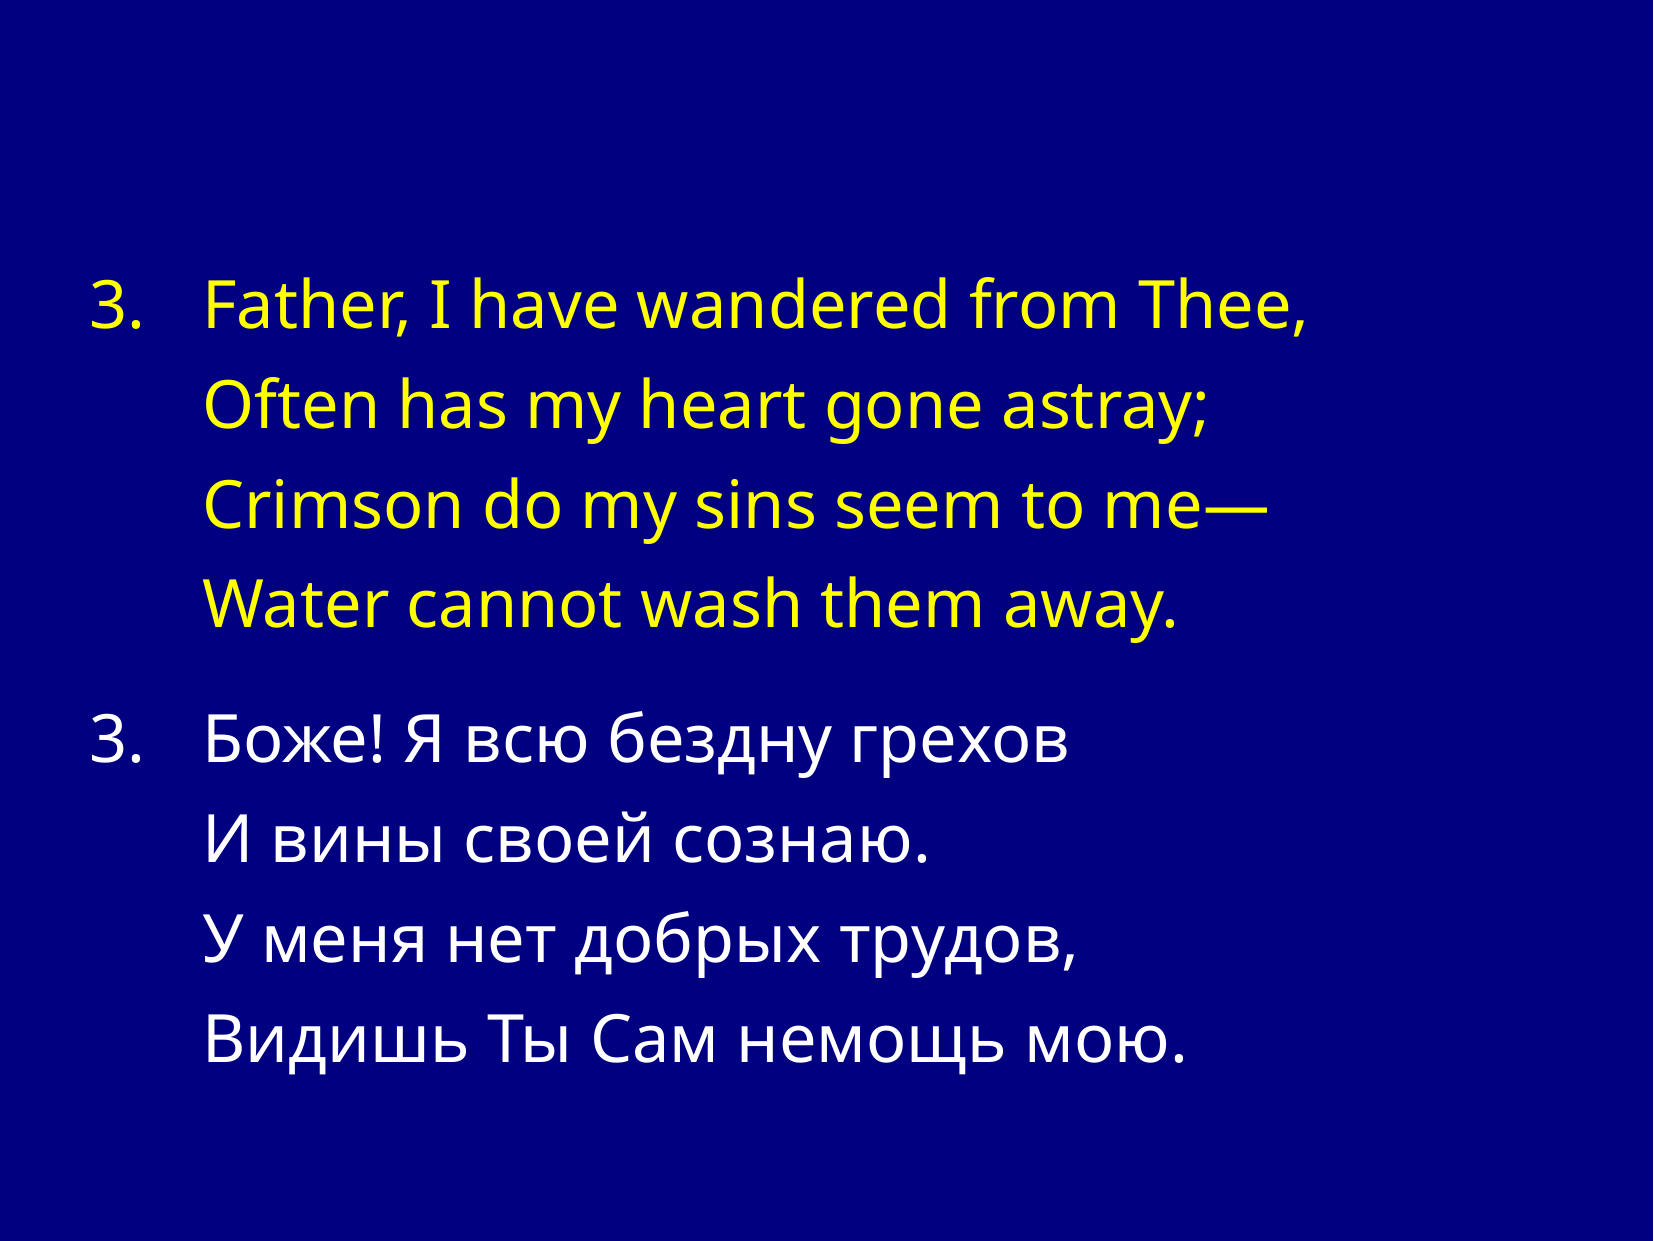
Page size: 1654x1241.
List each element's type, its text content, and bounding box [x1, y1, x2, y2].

text_box 3. Боже! Я всю бездну грехов И вины своей сознаю. У меня нет добрых трудов, Видишь Ты Сам немощь мою. [75, 675, 1576, 1163]
text_box 3. Father, I have wandered from Thee, Often has my heart gone astray; Crimson do my sins seem to me— Water cannot wash them away. [75, 150, 1576, 638]
